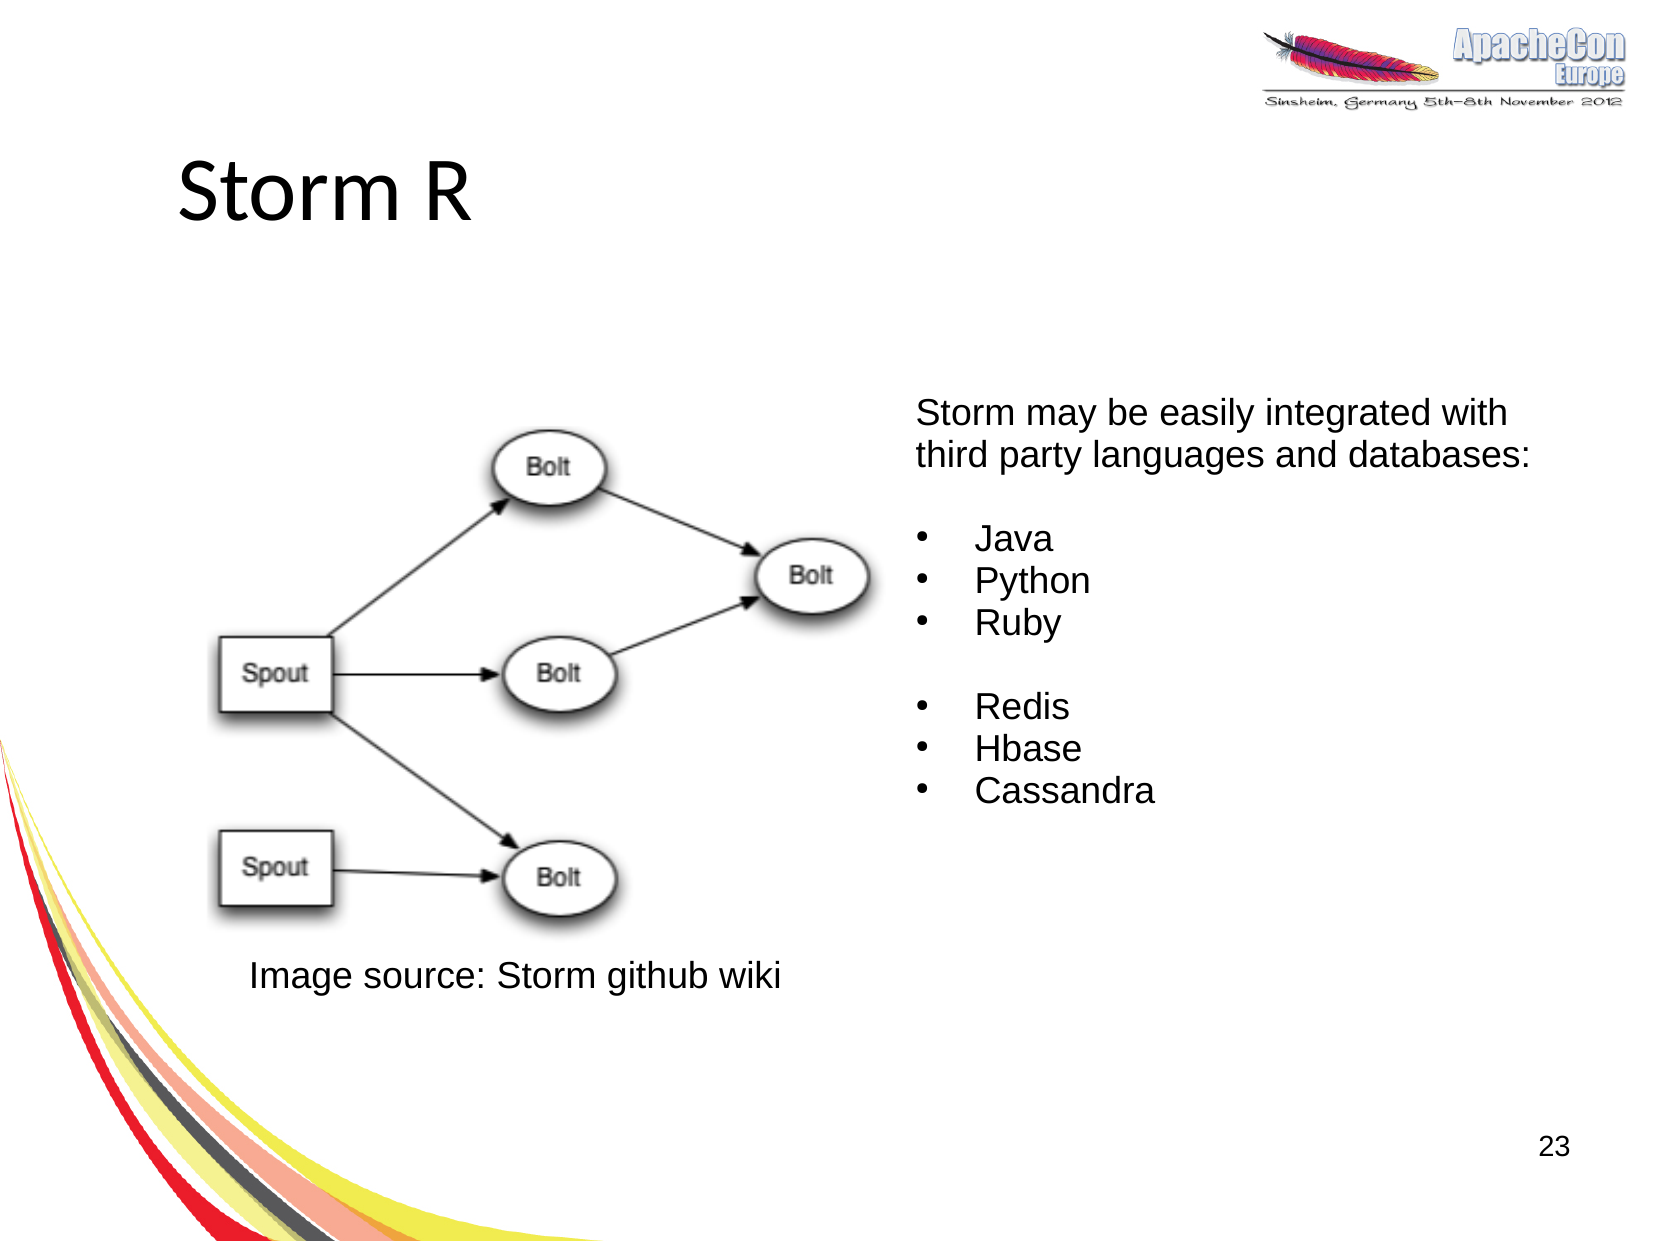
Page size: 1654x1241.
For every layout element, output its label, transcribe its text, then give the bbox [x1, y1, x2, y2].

text_box Image source: Storm github wiki [234, 947, 798, 1004]
picture [0, 0, 1654, 1241]
text_box Storm may be easily integrated with third party languages and databases: Java Python Ruby Redis Hbase Cassandra [900, 383, 1595, 827]
title Storm R [177, 141, 1536, 254]
